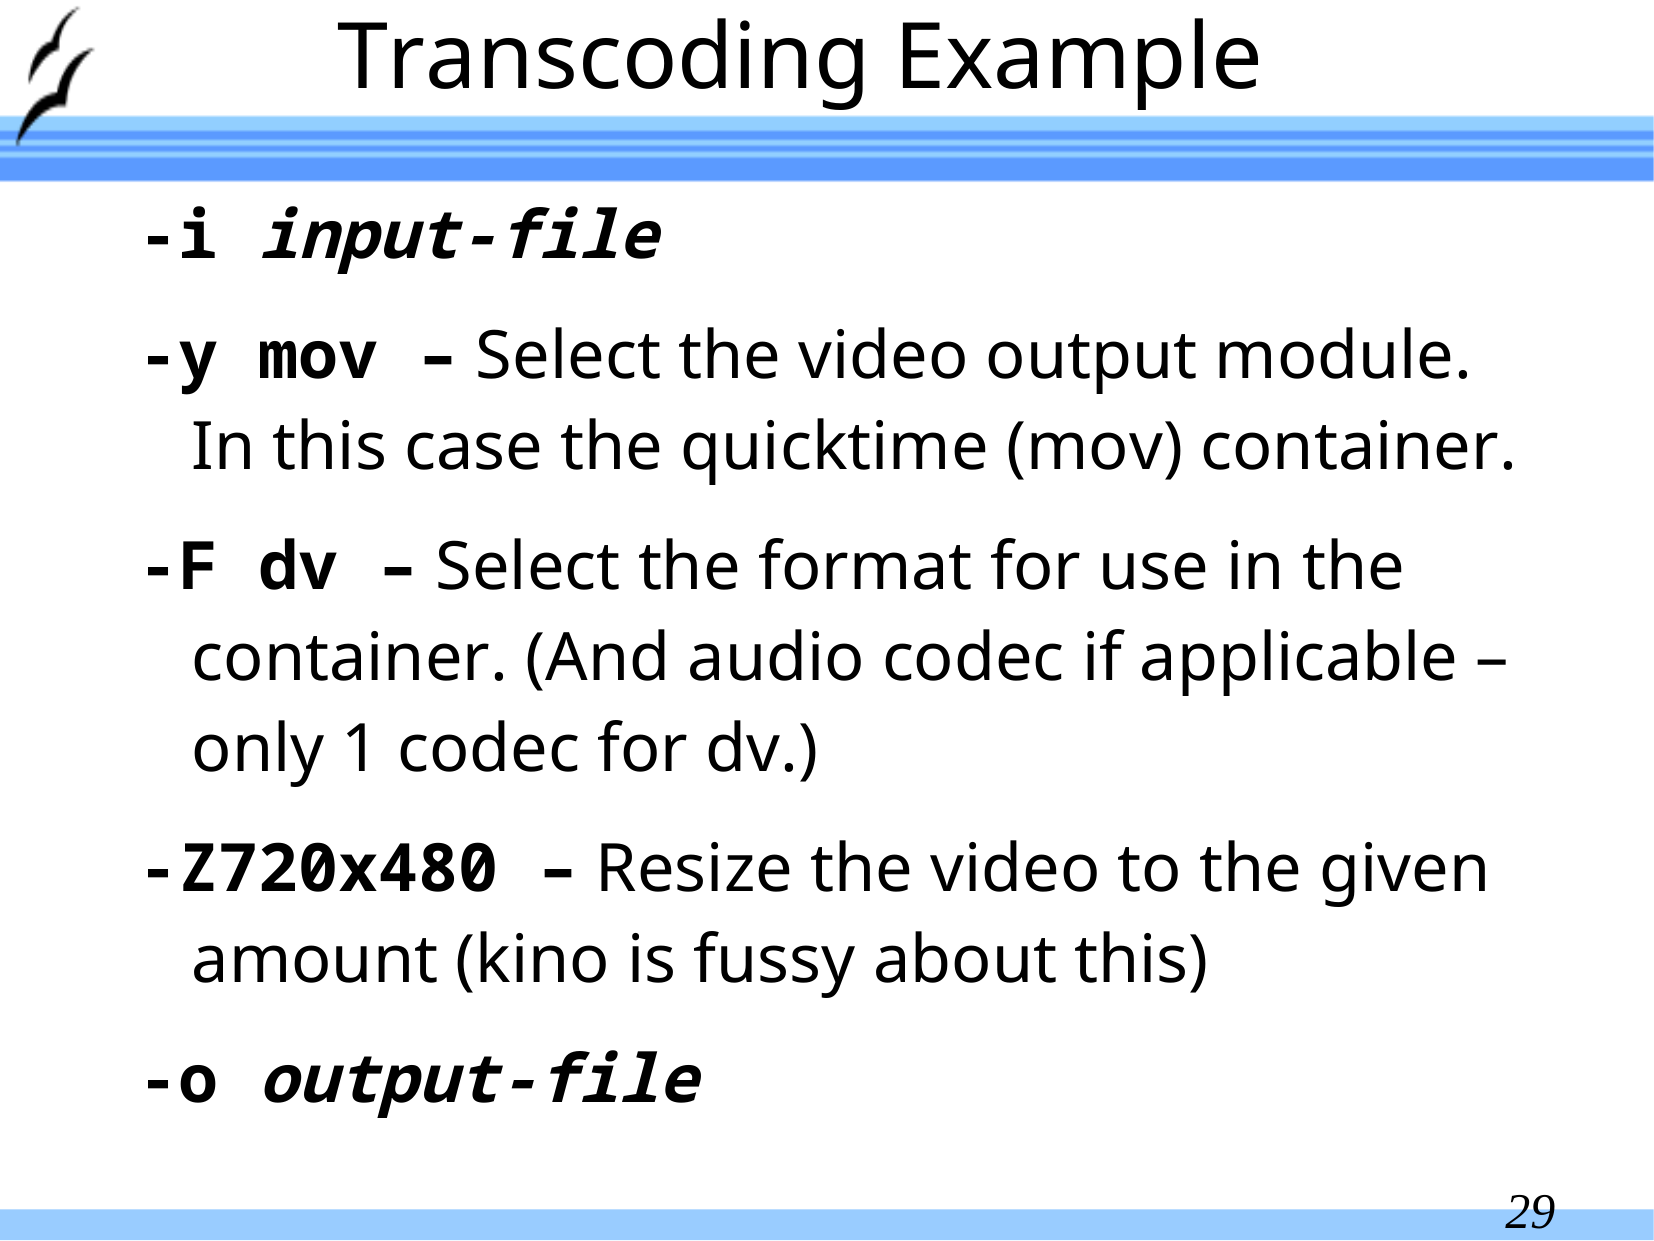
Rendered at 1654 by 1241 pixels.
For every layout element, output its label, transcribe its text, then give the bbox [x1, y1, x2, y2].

picture [0, 0, 1654, 188]
list -i input-file -y mov – Select the video output module. In this case the quicktime (mov) container. -F dv – Select the format for use in the container. (And audio codec if applicable – only 1 codec for dv.) -Z720x480 – Resize the video to the given amount (kino is fussy about this) -o output-file [120, 187, 1533, 1195]
title Transcoding Example [94, 0, 1507, 121]
